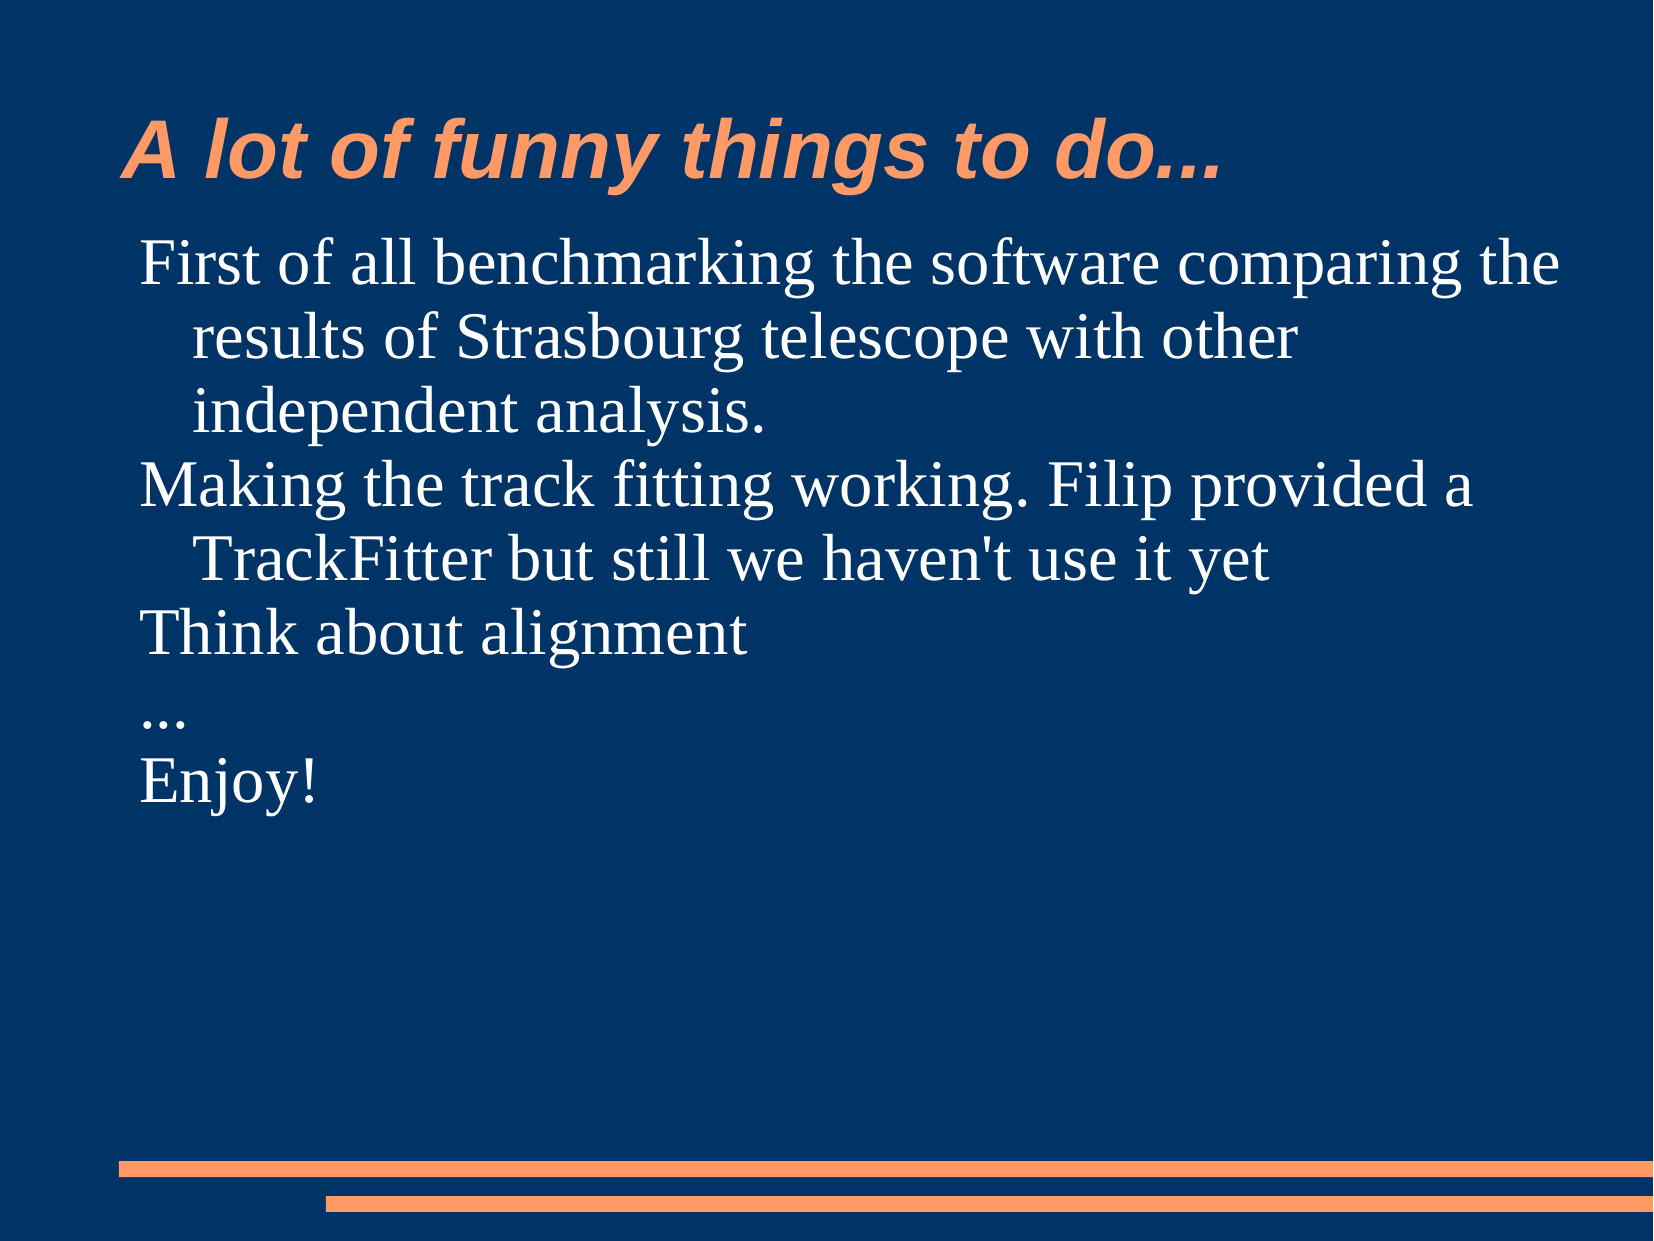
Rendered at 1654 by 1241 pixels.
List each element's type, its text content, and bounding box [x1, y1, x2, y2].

list First of all benchmarking the software comparing the results of Strasbourg telescope with other independent analysis. Making the track fitting working. Filip provided a TrackFitter but still we haven't use it yet Think about alignment ... Enjoy! [121, 225, 1613, 1028]
title A lot of funny things to do... [121, 46, 1534, 225]
